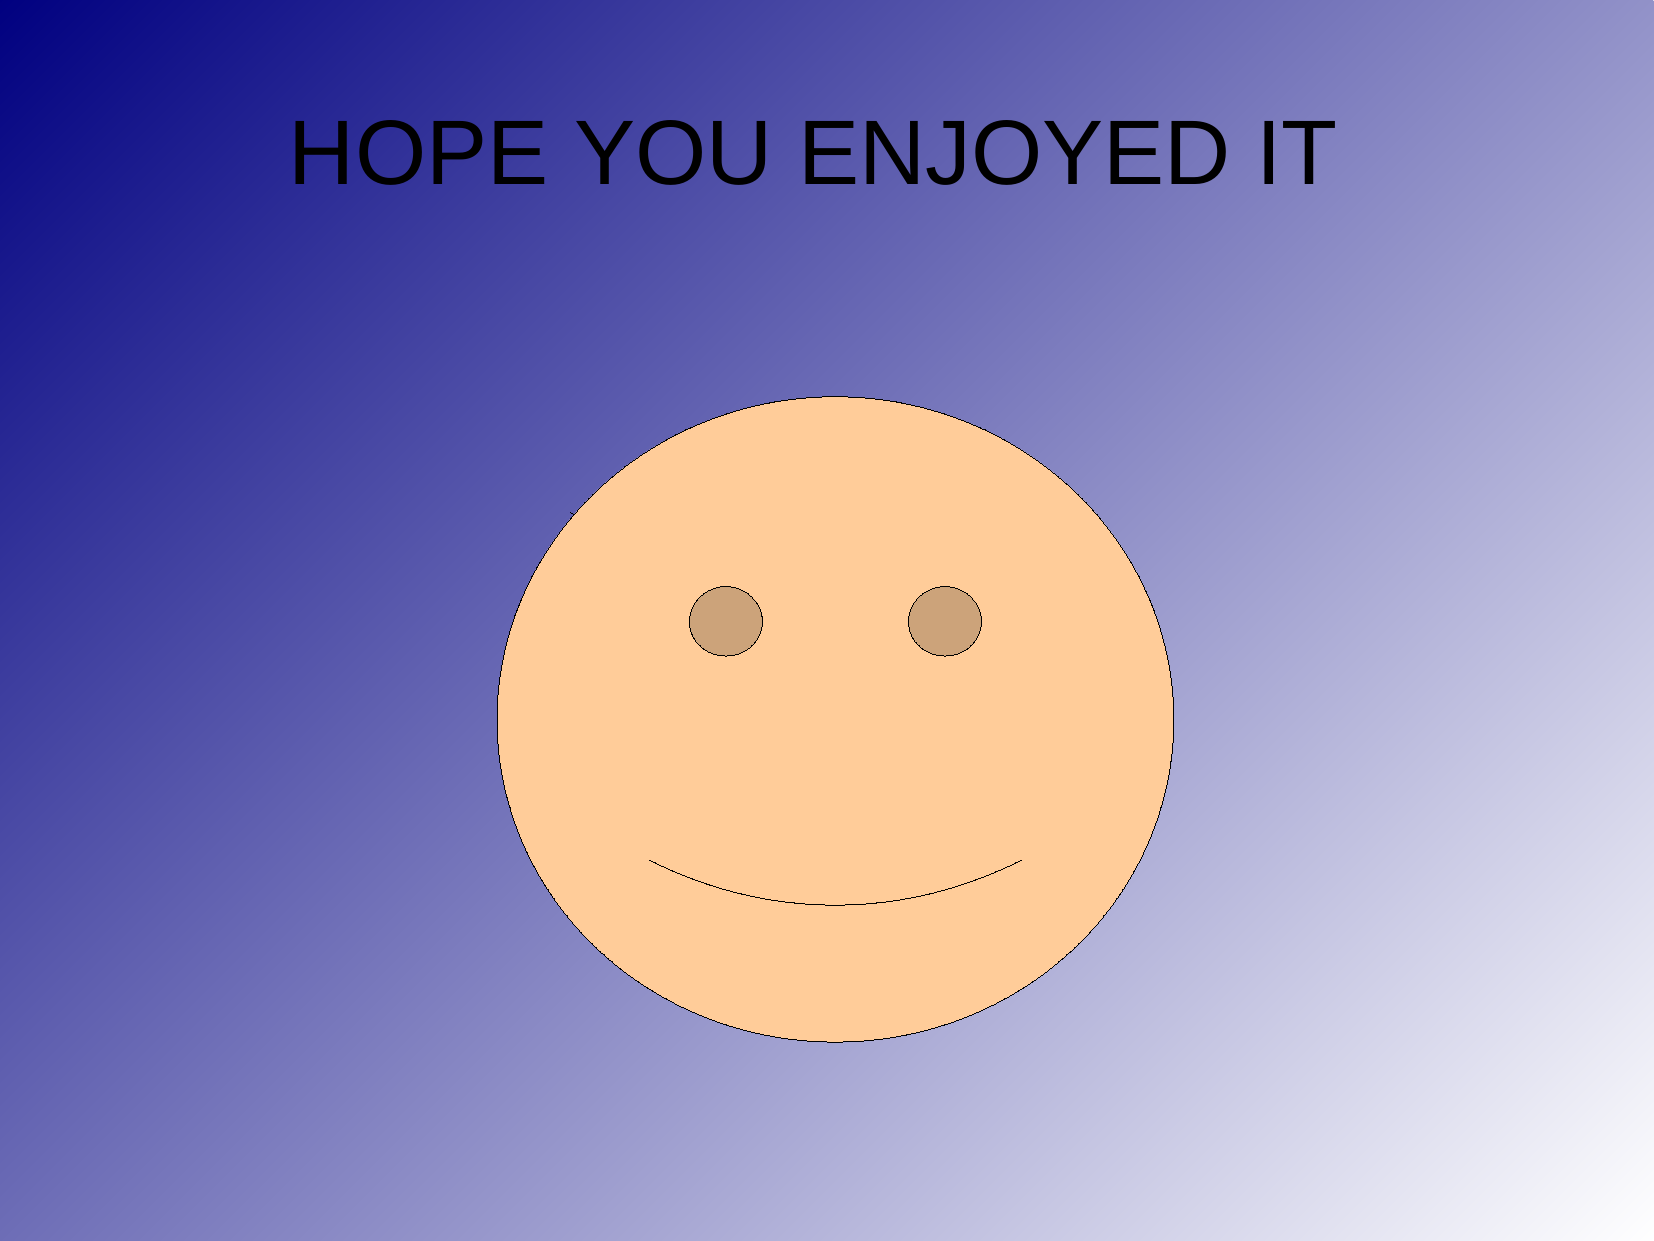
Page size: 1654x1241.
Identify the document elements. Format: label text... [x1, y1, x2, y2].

text_box [497, 396, 1174, 1043]
title HOPE YOU ENJOYED IT [82, 49, 1571, 257]
